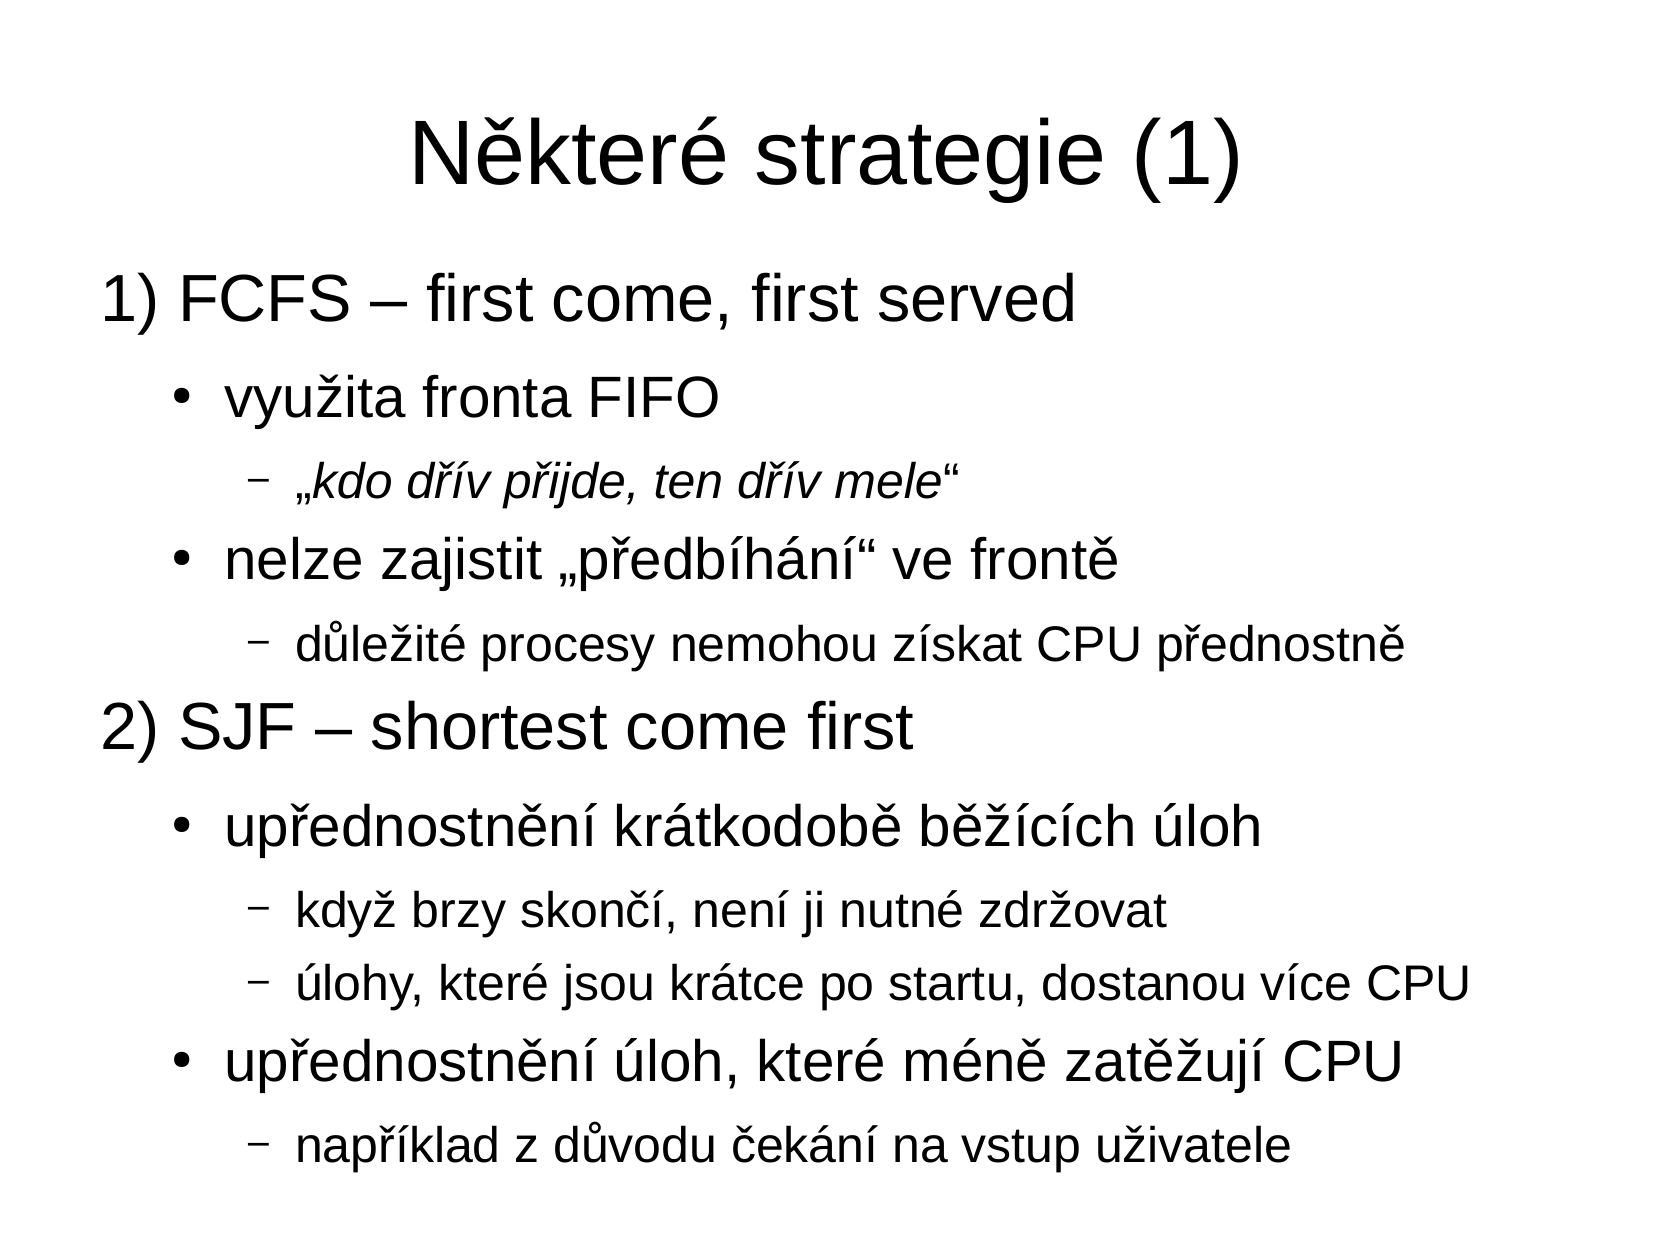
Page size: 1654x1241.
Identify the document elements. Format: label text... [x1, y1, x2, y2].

title Některé strategie (1) [82, 56, 1571, 250]
list FCFS – first come, first served využita fronta FIFO „kdo dřív přijde, ten dřív mele“ nelze zajistit „předbíhání“ ve frontě důležité procesy nemohou získat CPU přednostně SJF – shortest come first upřednostnění krátkodobě běžících úloh když brzy skončí, není ji nutné zdržovat úlohy, které jsou krátce po startu, dostanou více CPU upřednostnění úloh, které méně zatěžují CPU například z důvodu čekání na vstup uživatele [82, 260, 1571, 1174]
